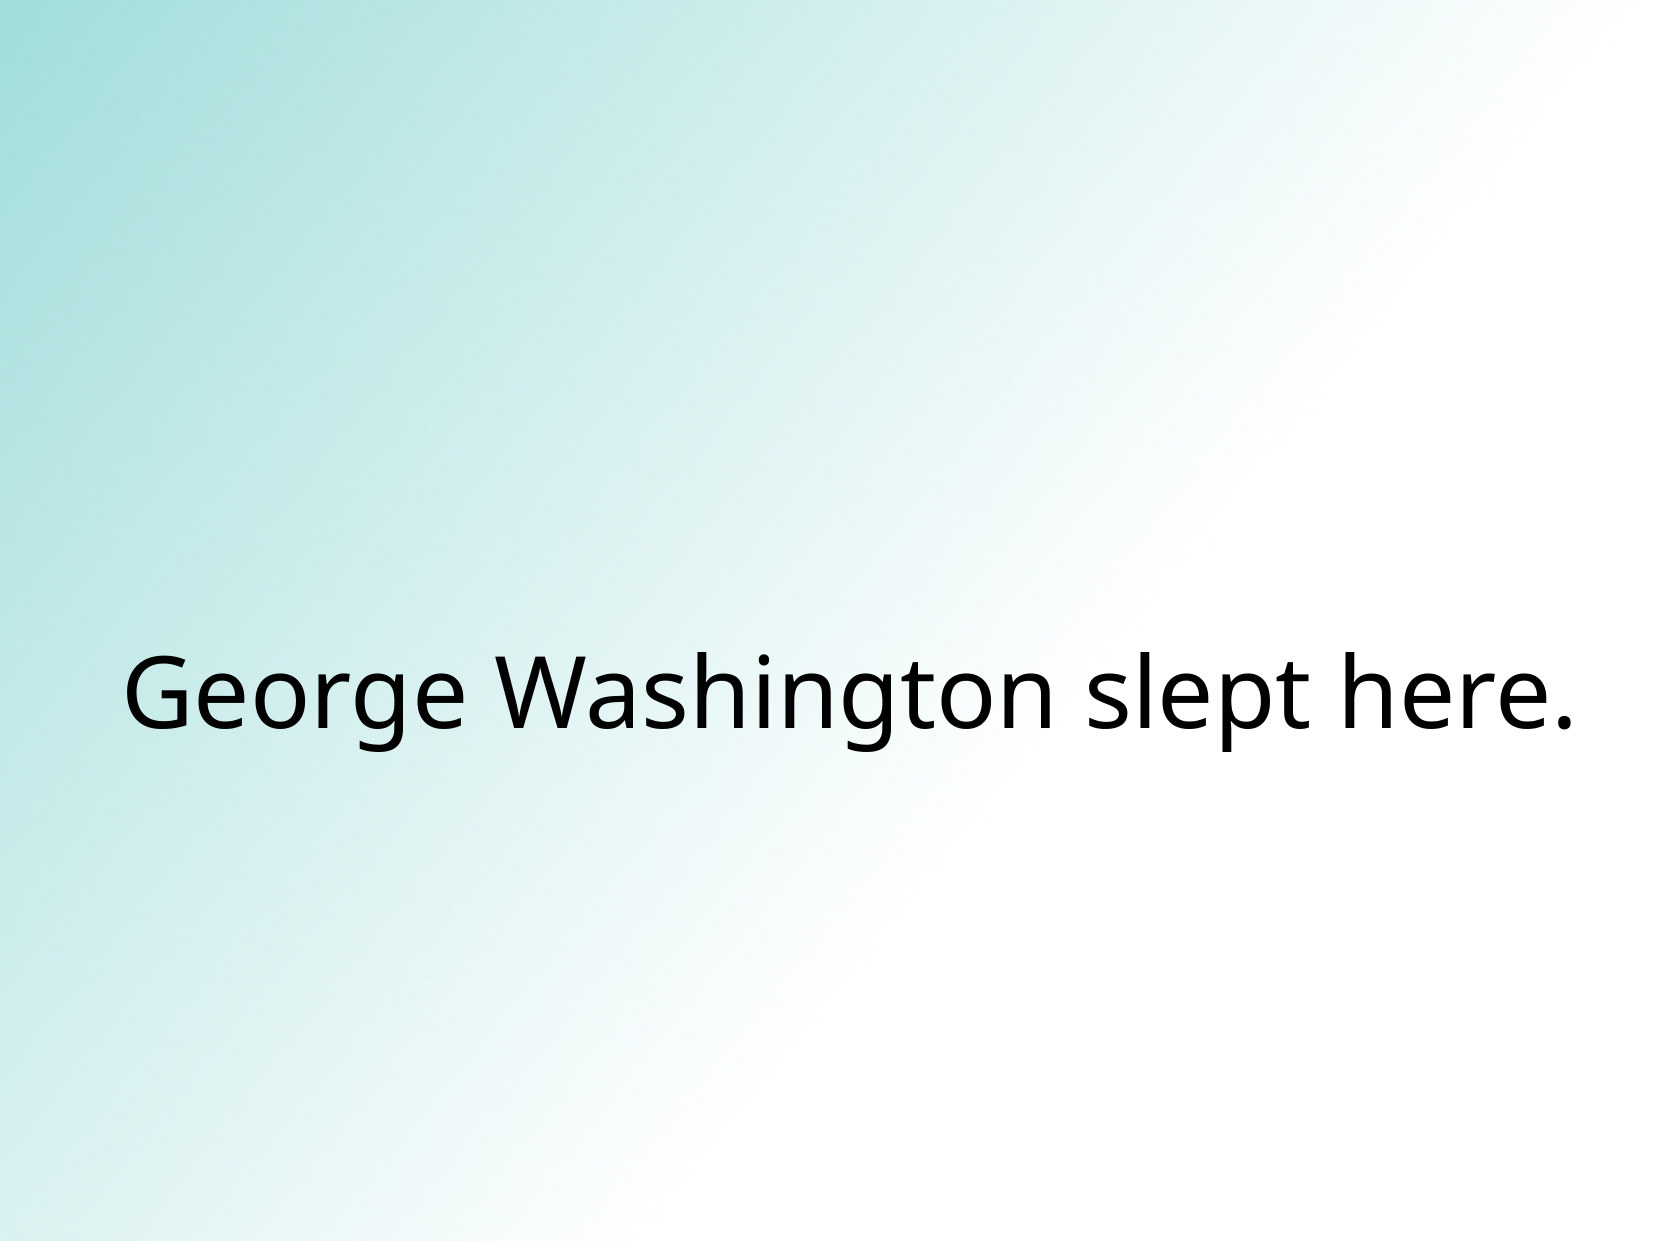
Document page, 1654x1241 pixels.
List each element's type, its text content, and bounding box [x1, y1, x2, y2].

subtitle George Washington slept here. [106, 209, 1595, 1170]
picture [0, 0, 1654, 1241]
